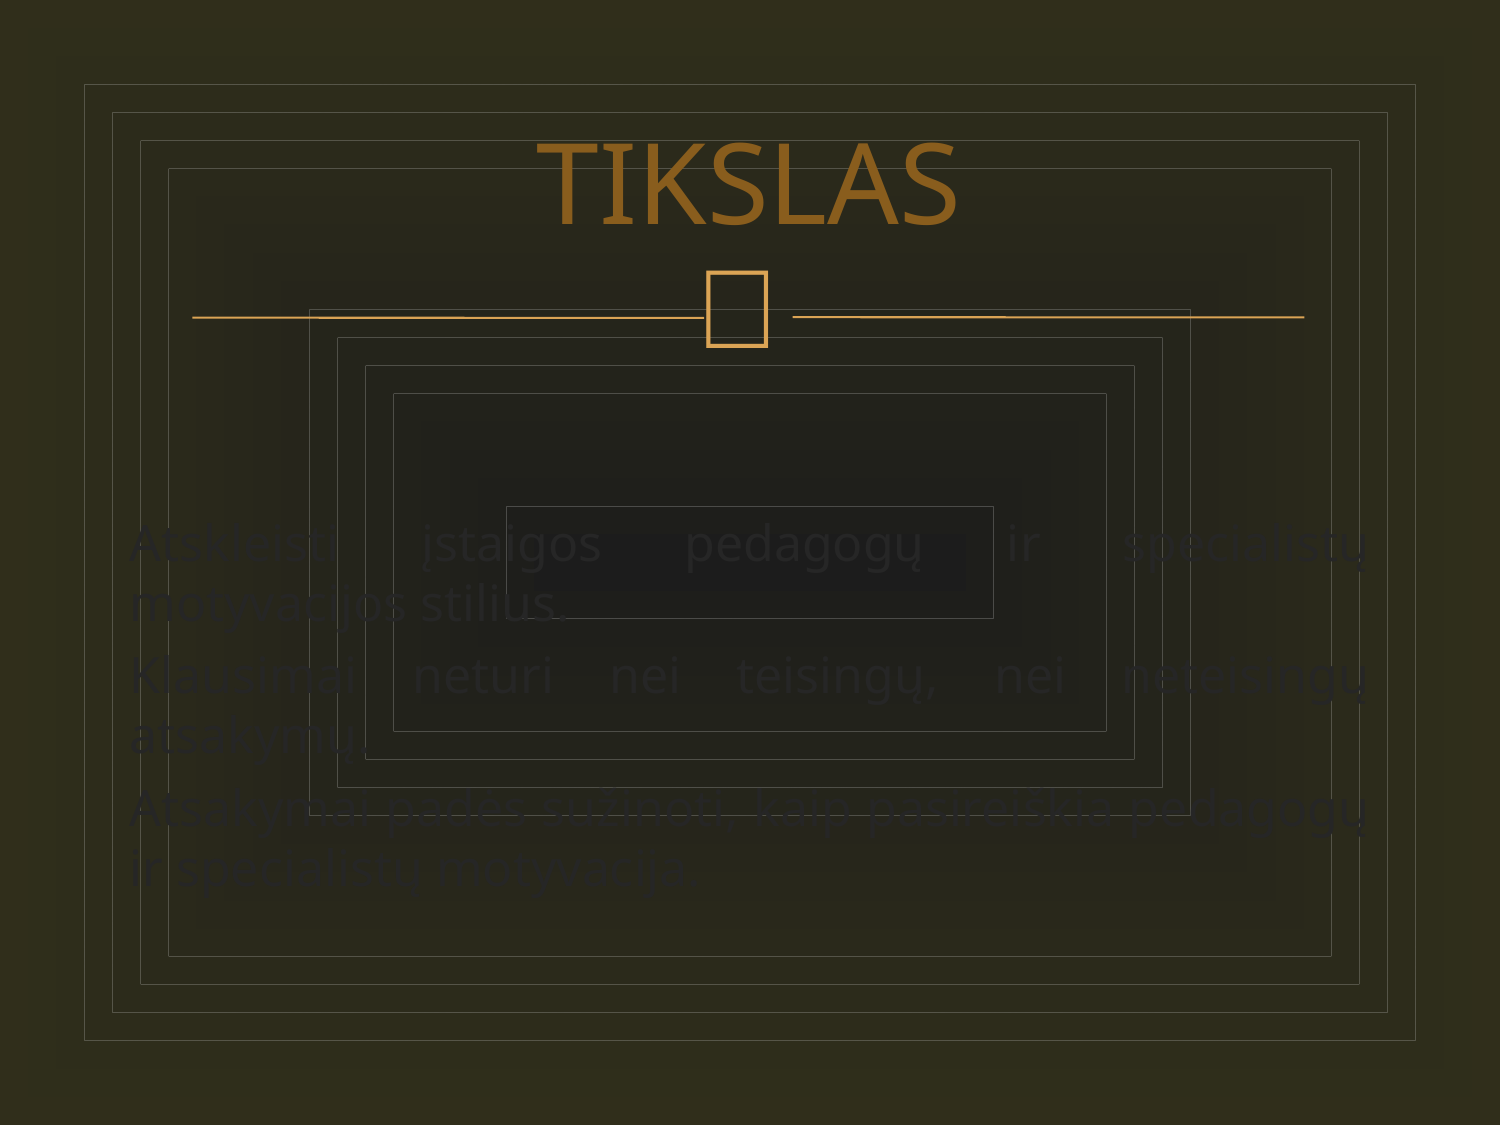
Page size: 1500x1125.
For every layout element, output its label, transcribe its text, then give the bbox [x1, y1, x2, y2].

title TIKSLAS [112, 93, 1386, 267]
list Atskleisti įstaigos pedagogų ir specialistų motyvacijos stilius. Klausimai neturi nei teisingų, nei neteisingų atsakymų. Atsakymai padės sužinoti, kaip pasireiškia pedagogų ir specialistų motyvacija. [114, 503, 1386, 1005]
